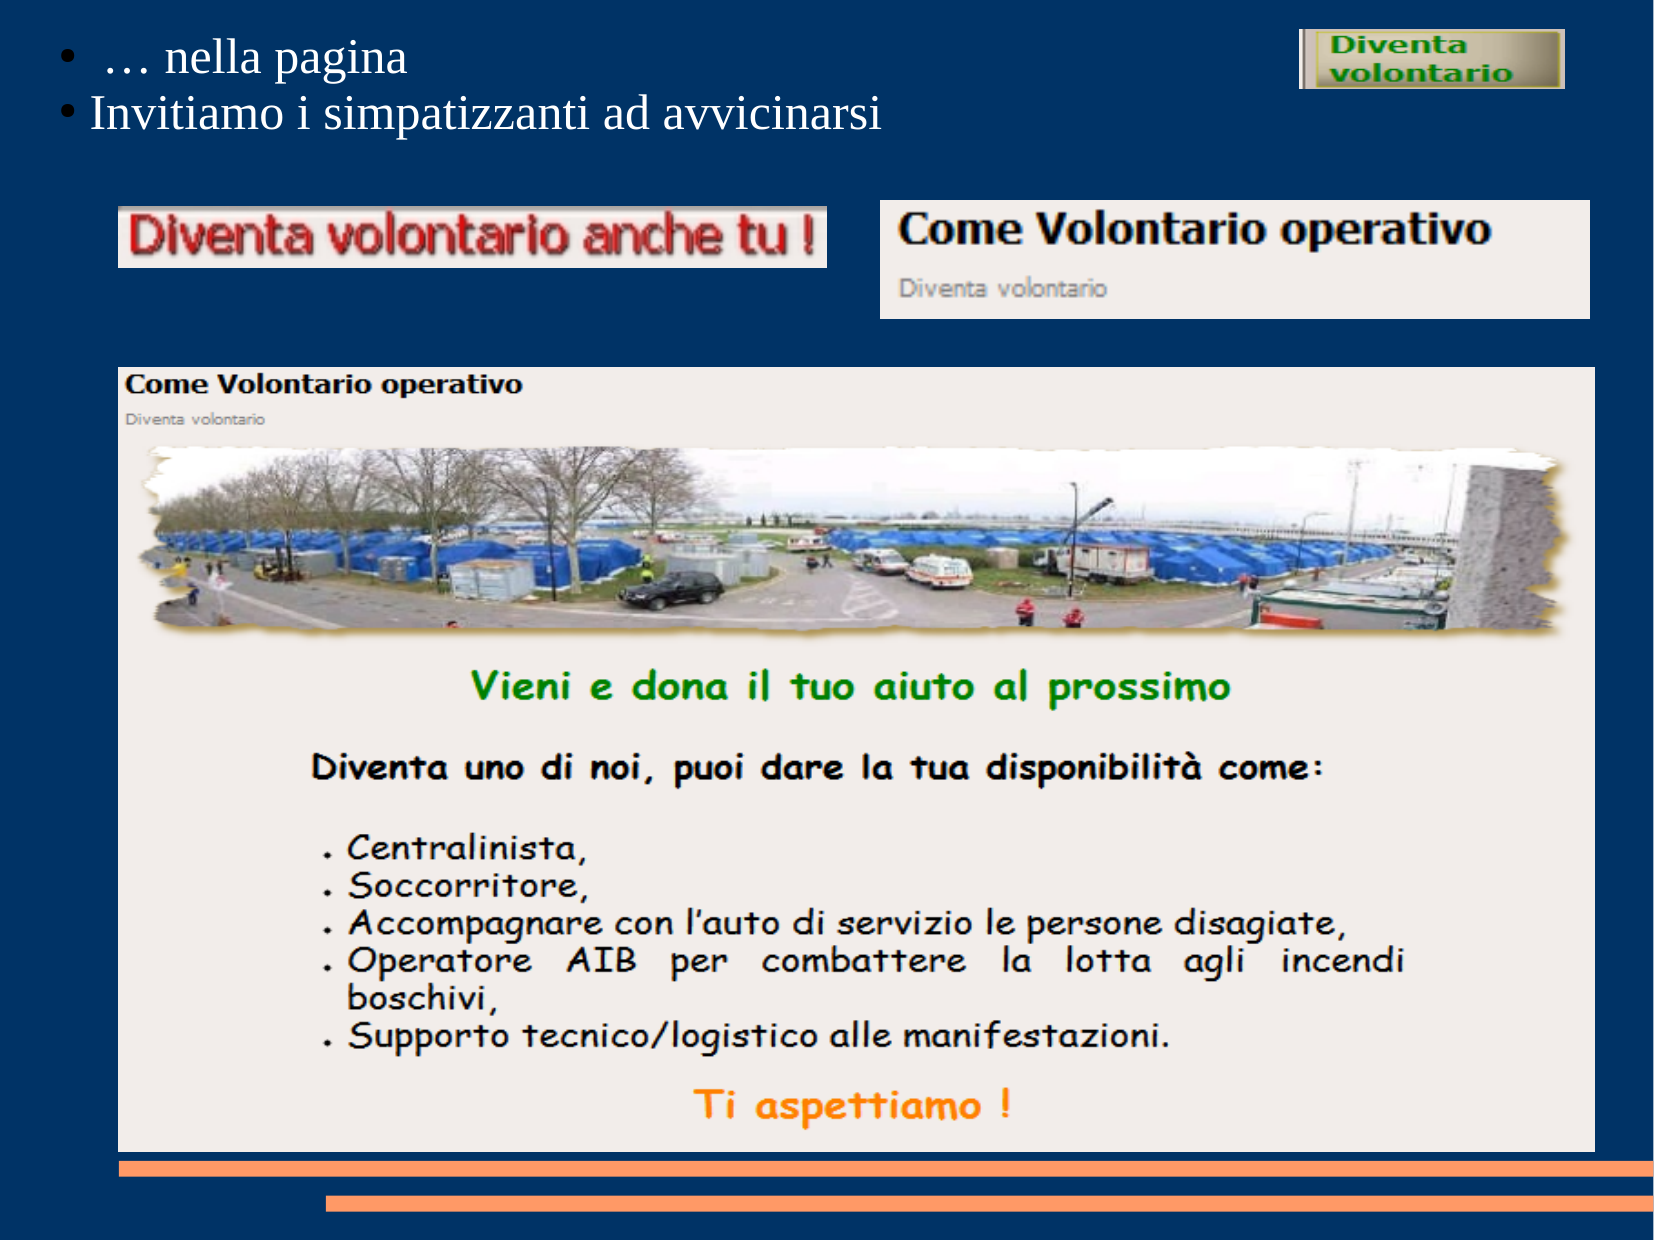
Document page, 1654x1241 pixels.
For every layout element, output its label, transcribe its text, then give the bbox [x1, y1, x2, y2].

text_box … nella pagina Invitiamo i simpatizzanti ad avvicinarsi [59, 29, 1300, 143]
picture [880, 200, 1590, 319]
picture [118, 367, 1595, 1152]
picture [1299, 29, 1565, 89]
picture [118, 206, 827, 268]
